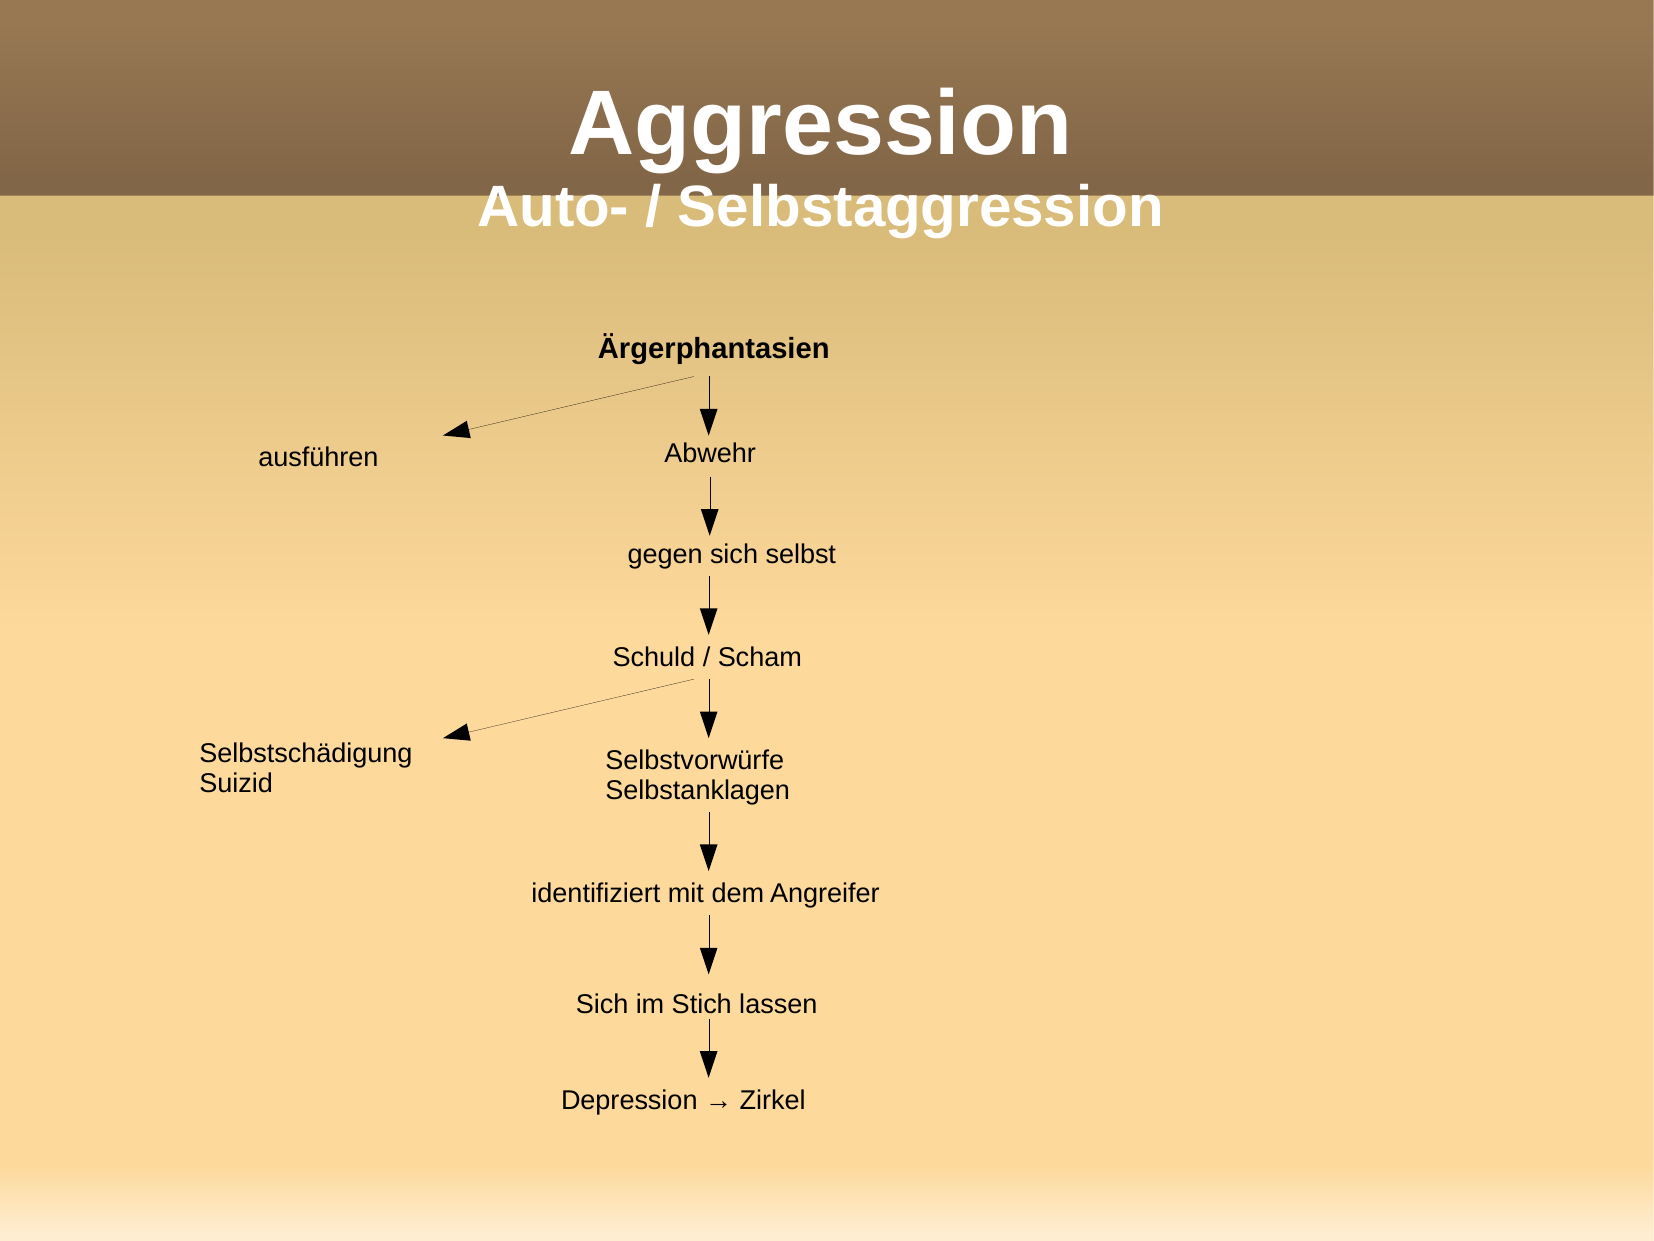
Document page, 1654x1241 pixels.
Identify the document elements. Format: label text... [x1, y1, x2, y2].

text_box Selbstvorwürfe Selbstanklagen [590, 737, 1004, 813]
picture [0, 0, 1654, 1241]
text_box identifiziert mit dem Angreifer [516, 871, 1049, 958]
text_box Abwehr [649, 430, 975, 568]
title Aggression Auto- / Selbstaggression [76, 59, 1565, 252]
text_box ausführen [243, 435, 466, 481]
text_box gegen sich selbst [612, 531, 968, 606]
text_box Schuld / Scham [597, 634, 894, 680]
text_box Ärgerphantasien [583, 324, 908, 408]
text_box Depression → Zirkel [546, 1077, 901, 1123]
text_box Selbstschädigung Suizid [184, 730, 510, 820]
text_box Sich im Stich lassen [561, 981, 857, 1053]
